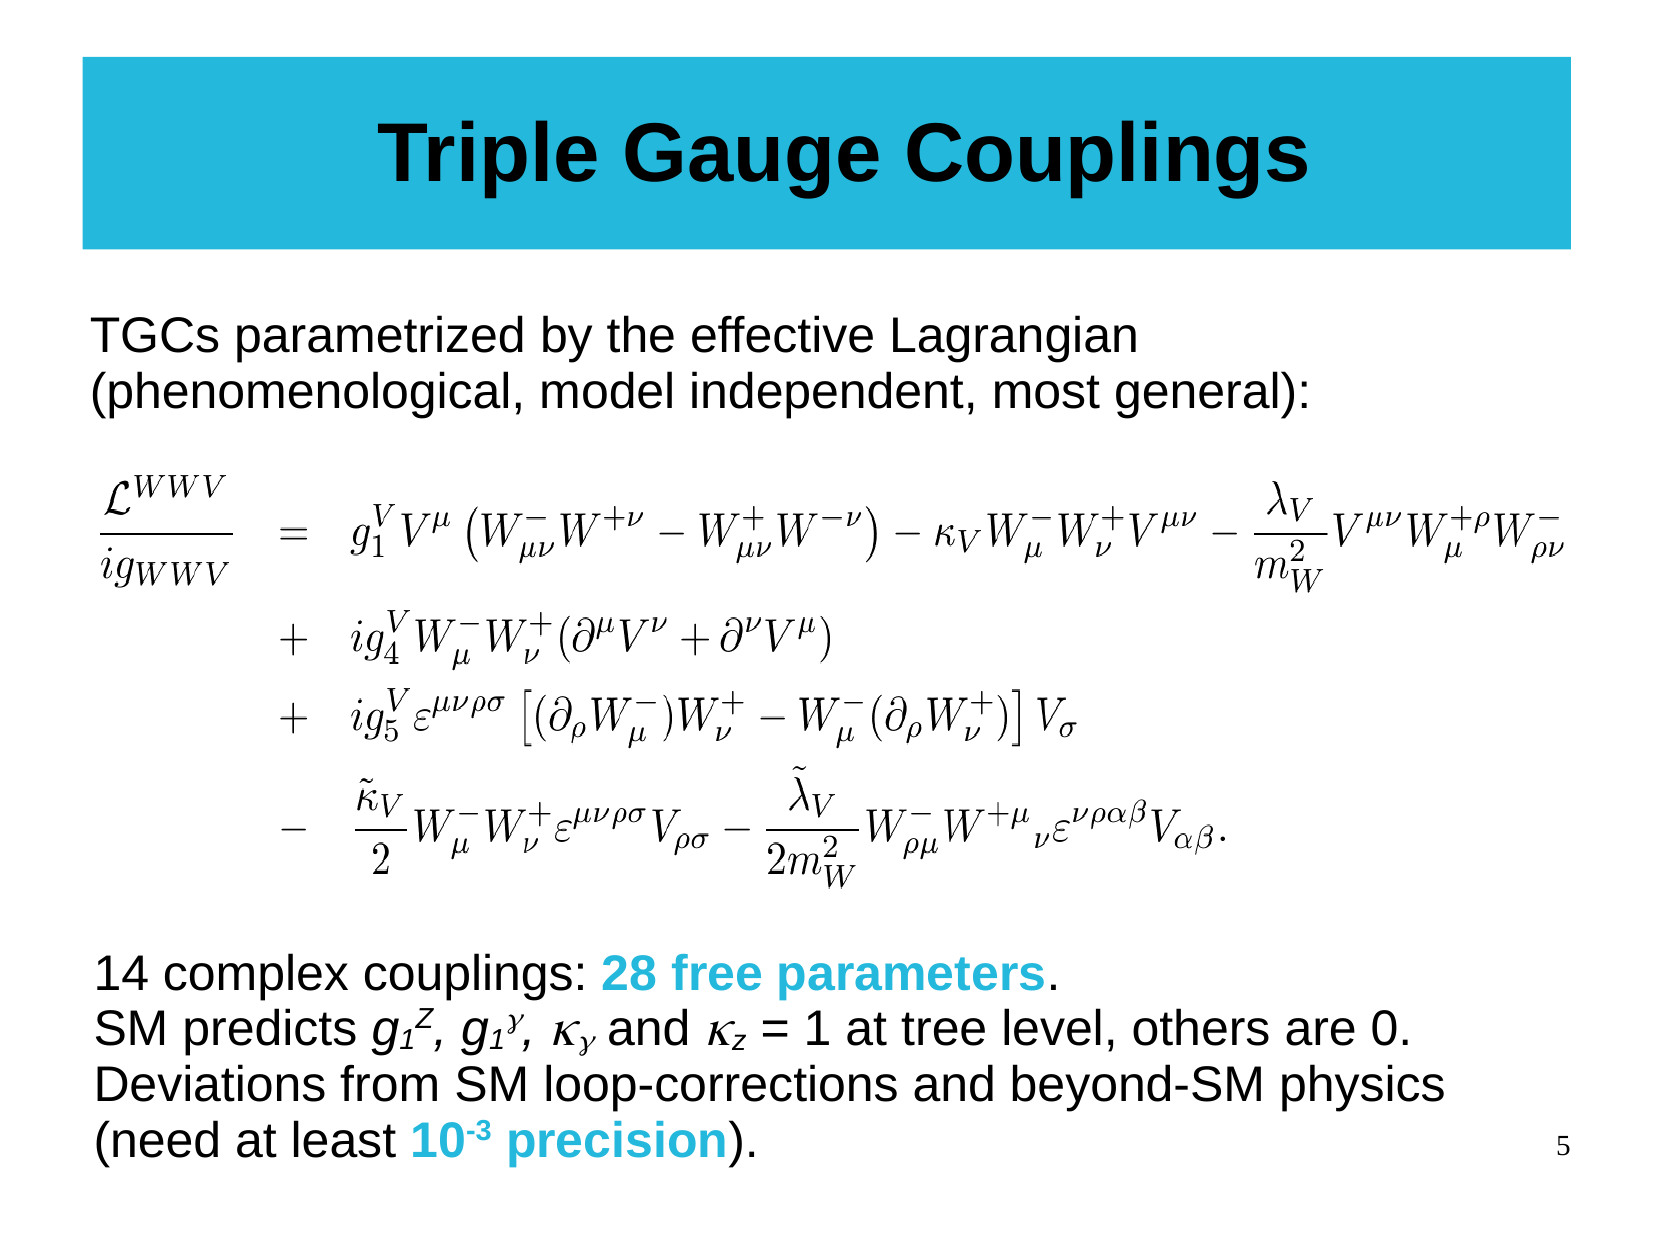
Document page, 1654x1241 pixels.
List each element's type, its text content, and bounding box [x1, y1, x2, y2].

picture [100, 475, 1564, 889]
text_box 14 complex couplings: 28 free parameters. SM predicts g1Z, g1g, kg and kz = 1 at tree level, others are 0. Deviations from SM loop-corrections and beyond-SM physics (need at least 10-3 precision). [78, 937, 1579, 1217]
text_box TGCs parametrized by the effective Lagrangian (phenomenological, model independent, most general): [75, 300, 1576, 427]
title Triple Gauge Couplings [82, 56, 1571, 250]
